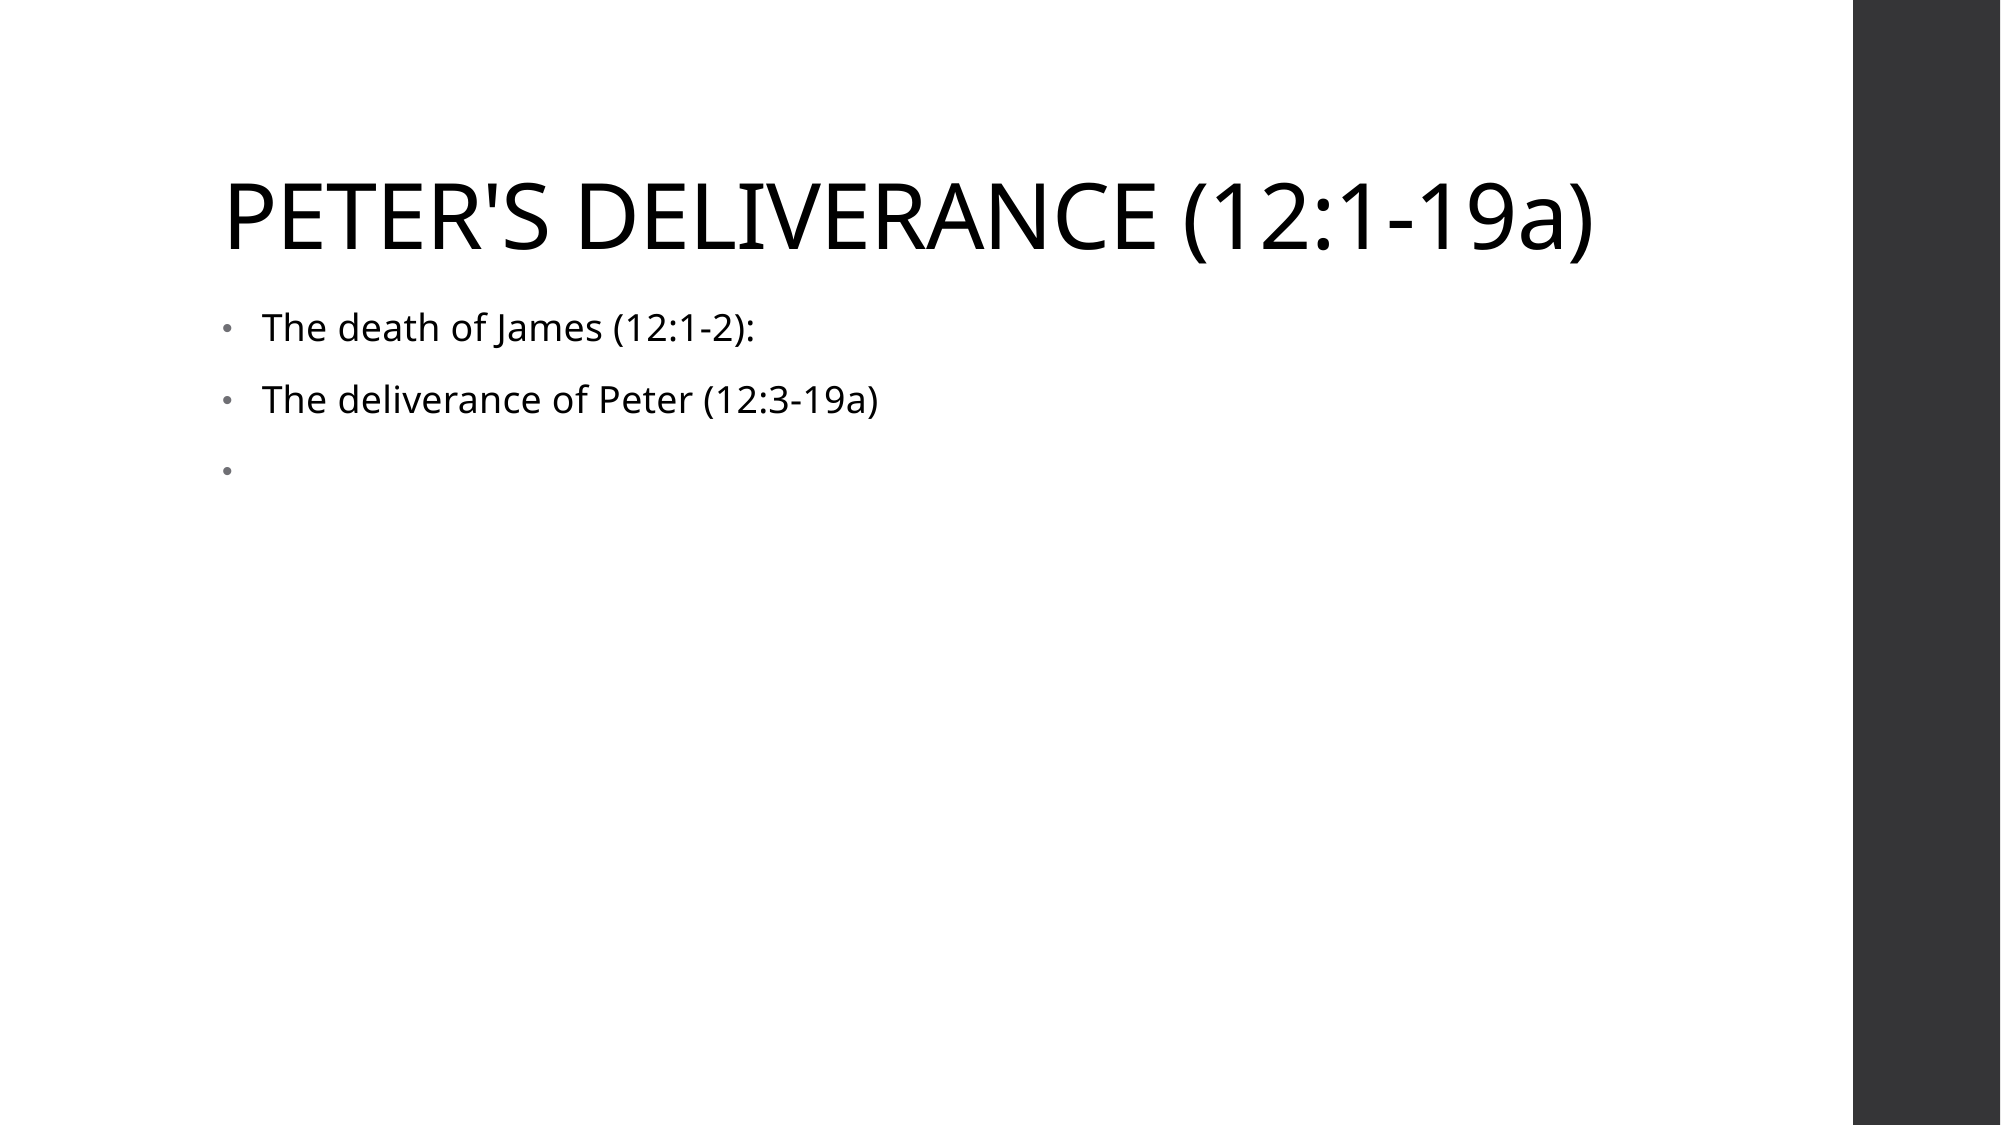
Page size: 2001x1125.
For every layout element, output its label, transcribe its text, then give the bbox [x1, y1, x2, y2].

title PETER'S DELIVERANCE (12:1-19a) [206, 60, 1797, 278]
list The death of James (12:1-2): The deliverance of Peter (12:3-19a) [206, 299, 1617, 1014]
